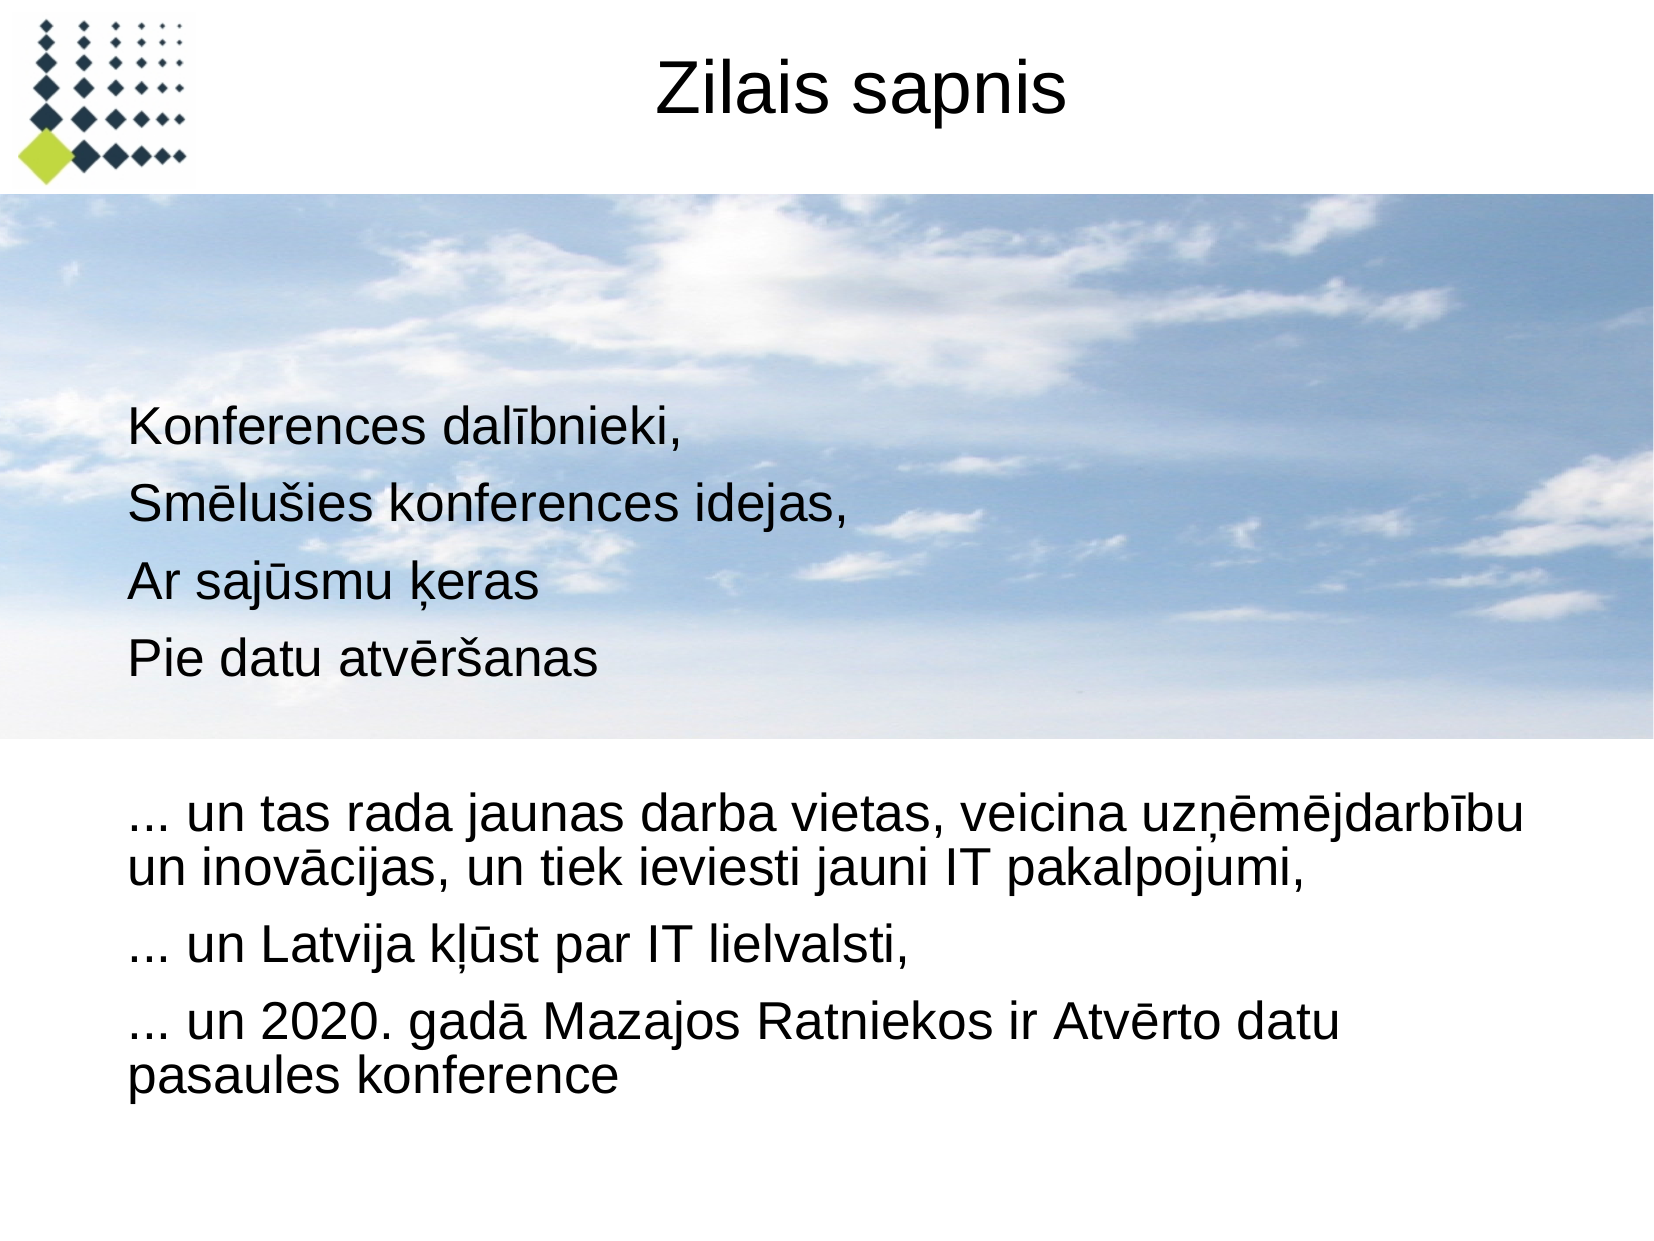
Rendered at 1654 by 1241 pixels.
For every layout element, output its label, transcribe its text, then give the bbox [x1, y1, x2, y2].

list Konferences dalībnieki, Smēlušies konferences idejas, Ar sajūsmu ķeras Pie datu atvēršanas ... un tas rada jaunas darba vietas, veicina uzņēmējdarbību un inovācijas, un tiek ieviesti jauni IT pakalpojumi, ... un Latvija kļūst par IT lielvalsti, ... un 2020. gadā Mazajos Ratniekos ir Atvērto datu pasaules konference [82, 236, 1569, 1107]
title Zilais sapnis [153, 41, 1571, 140]
picture [12, 12, 196, 189]
picture [0, 194, 1654, 739]
